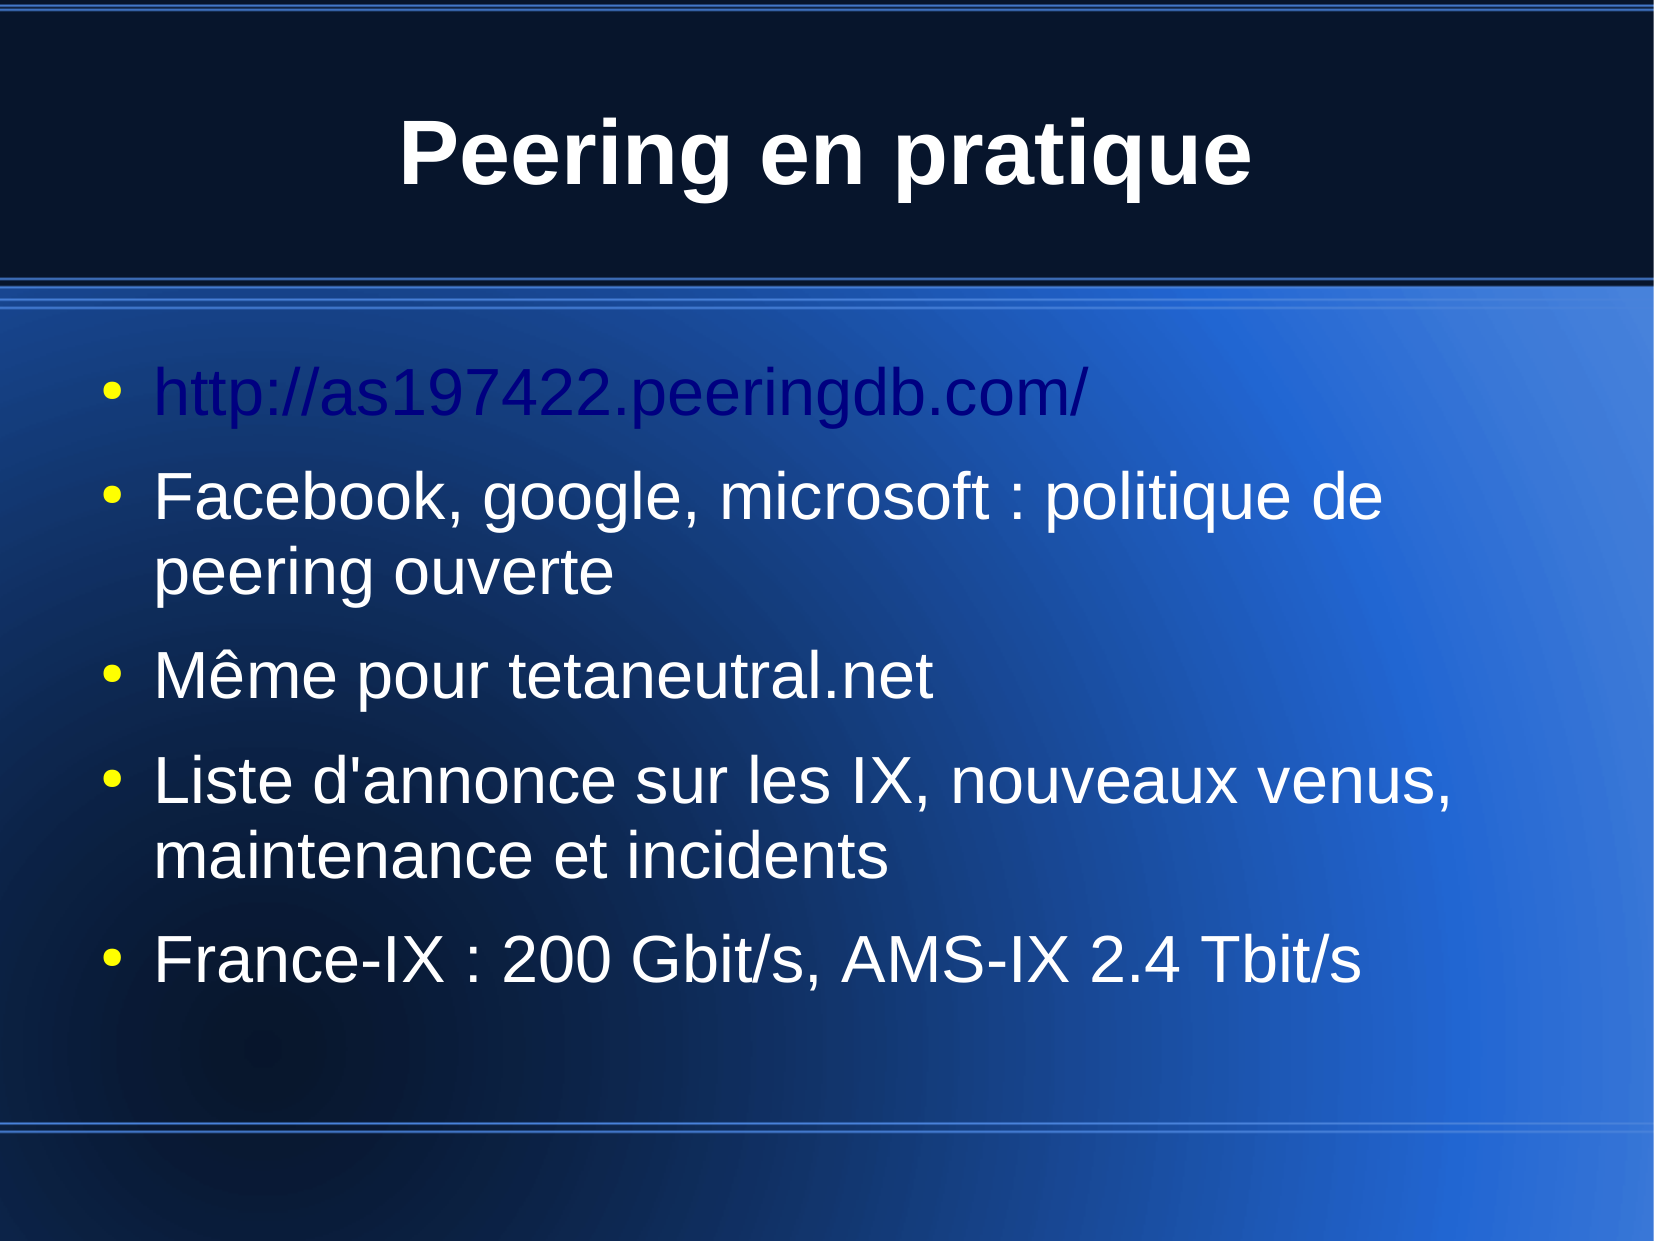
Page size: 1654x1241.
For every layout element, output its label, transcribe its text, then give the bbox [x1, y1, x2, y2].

picture [0, 0, 1654, 1241]
list http://as197422.peeringdb.com/ Facebook, google, microsoft : politique de peering ouverte Même pour tetaneutral.net Liste d'annonce sur les IX, nouveaux venus, maintenance et incidents France-IX : 200 Gbit/s, AMS-IX 2.4 Tbit/s [82, 355, 1571, 1159]
title Peering en pratique [82, 56, 1571, 250]
